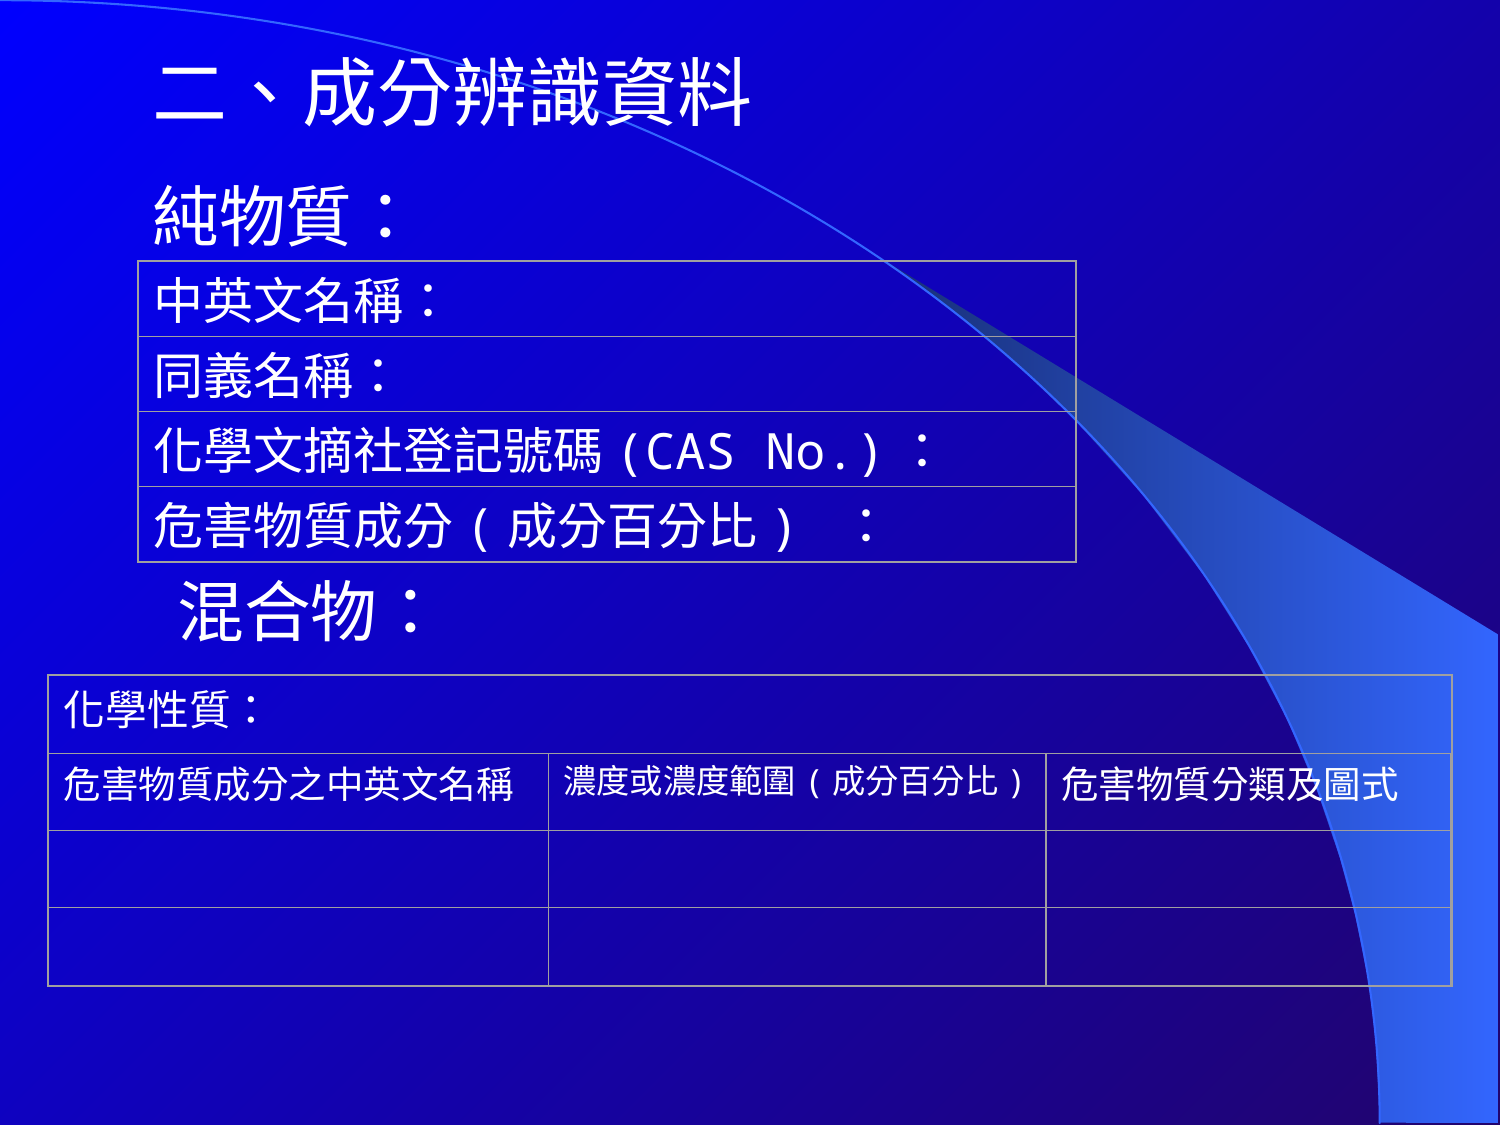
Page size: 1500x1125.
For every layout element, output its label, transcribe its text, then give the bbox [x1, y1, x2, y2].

text_box 危害物質成分(成分百分比) ： [139, 487, 1075, 561]
text_box 化學文摘社登記號碼(CAS No.)： [139, 412, 1075, 486]
text_box 中英文名稱： [139, 262, 1075, 336]
text_box 混合物： [162, 562, 460, 658]
text_box 危害物質分類及圖式 [1046, 754, 1450, 830]
text_box 濃度或濃度範圍(成分百分比) [549, 754, 1045, 830]
text_box 二、成分辨識資料 純物質： [137, 37, 888, 260]
text_box 同義名稱： [139, 337, 1075, 411]
text_box 危害物質成分之中英文名稱 [49, 754, 548, 830]
text_box 化學性質： [49, 676, 1451, 753]
